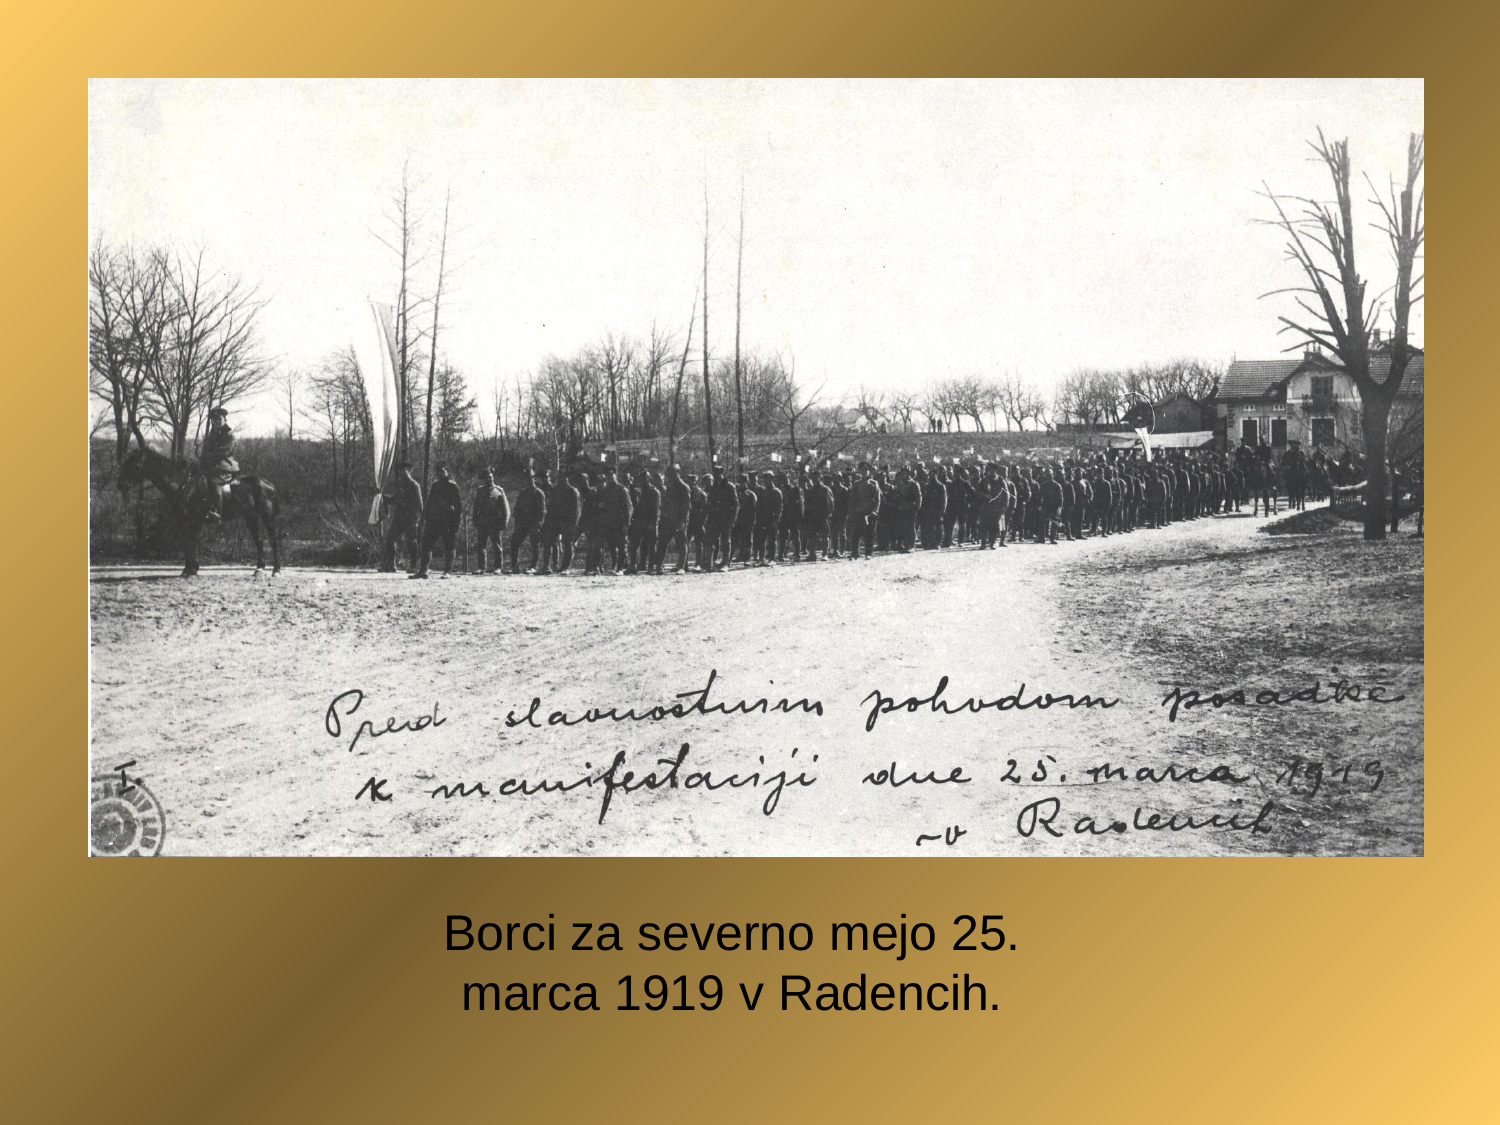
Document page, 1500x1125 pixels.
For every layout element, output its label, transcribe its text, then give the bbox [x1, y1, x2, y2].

picture [88, 78, 1424, 857]
text_box Borci za severno mejo 25. marca 1919 v Radencih. [407, 893, 1058, 1028]
